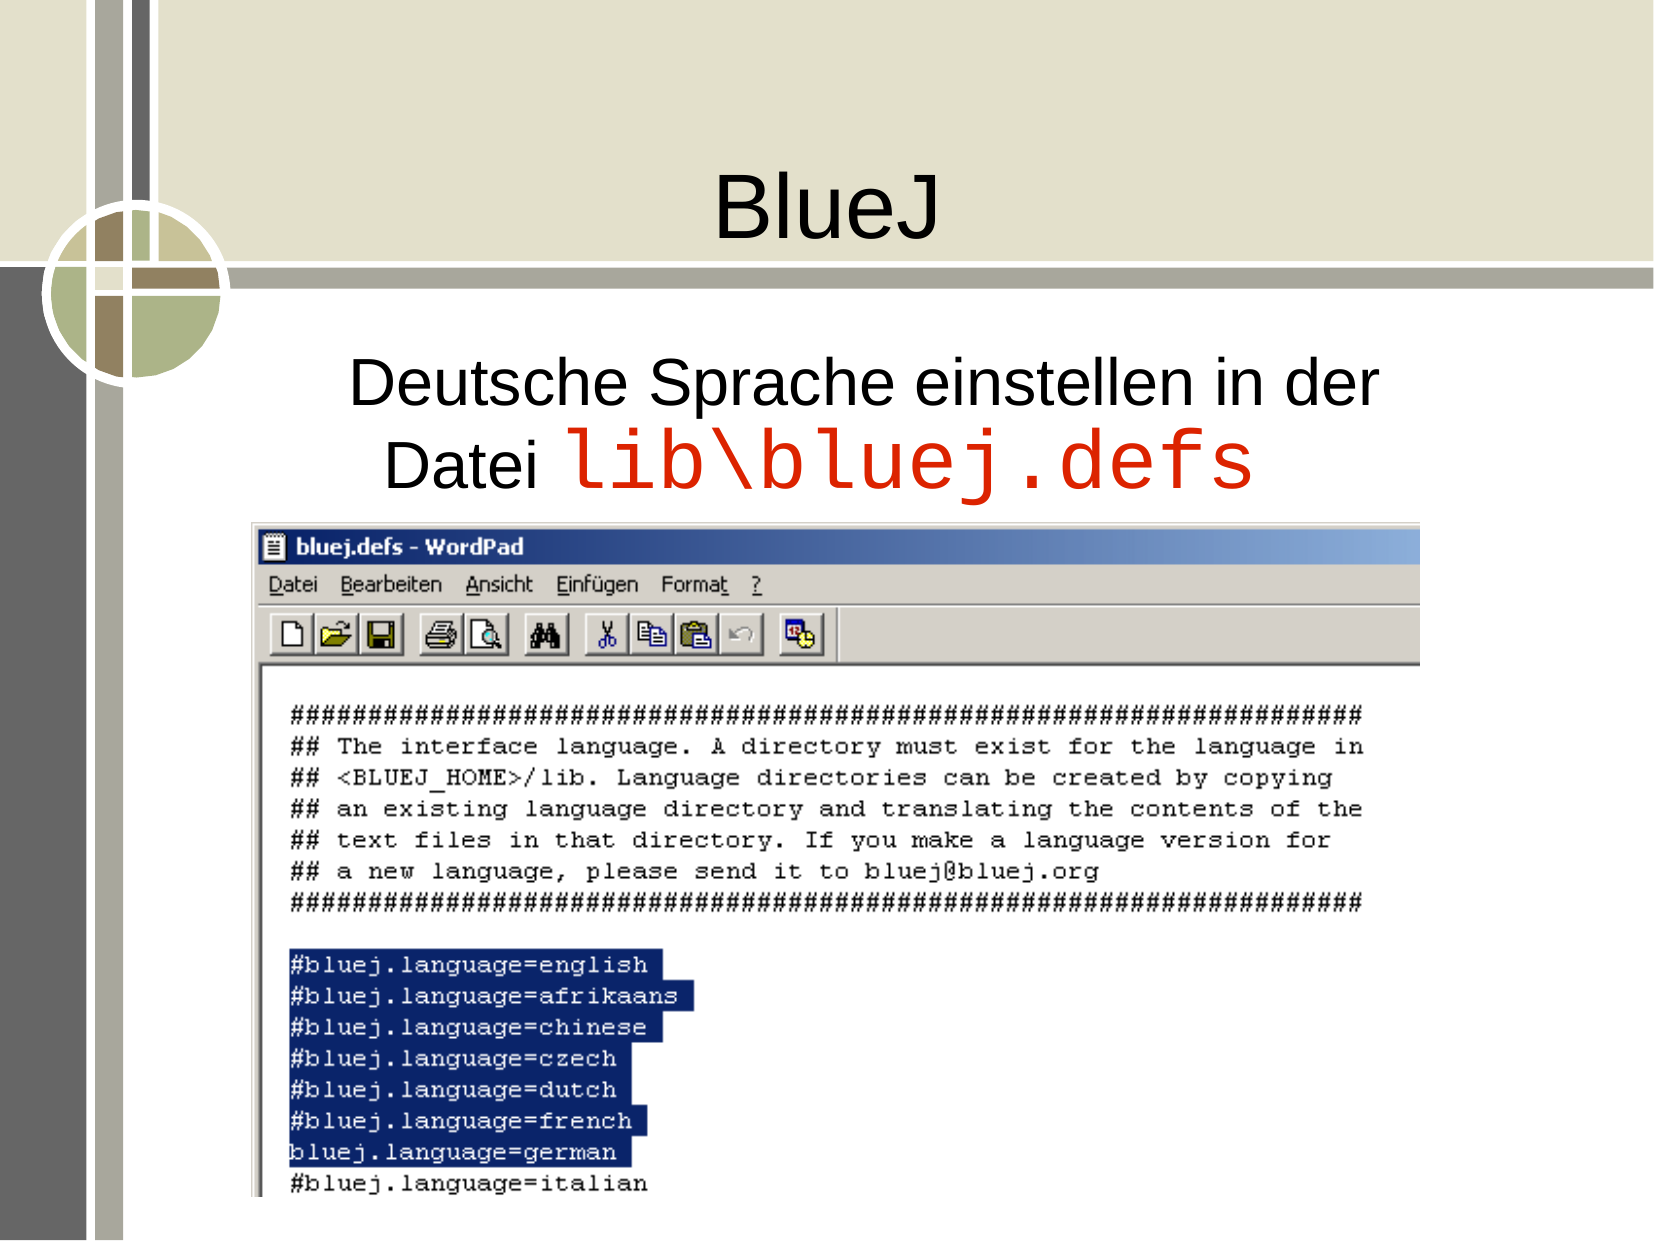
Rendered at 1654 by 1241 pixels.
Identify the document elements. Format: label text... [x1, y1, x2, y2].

picture [251, 522, 1420, 1197]
list Deutsche Sprache einstellen in der Datei lib\bluej.defs [348, 344, 1534, 514]
title BlueJ [121, 102, 1534, 311]
